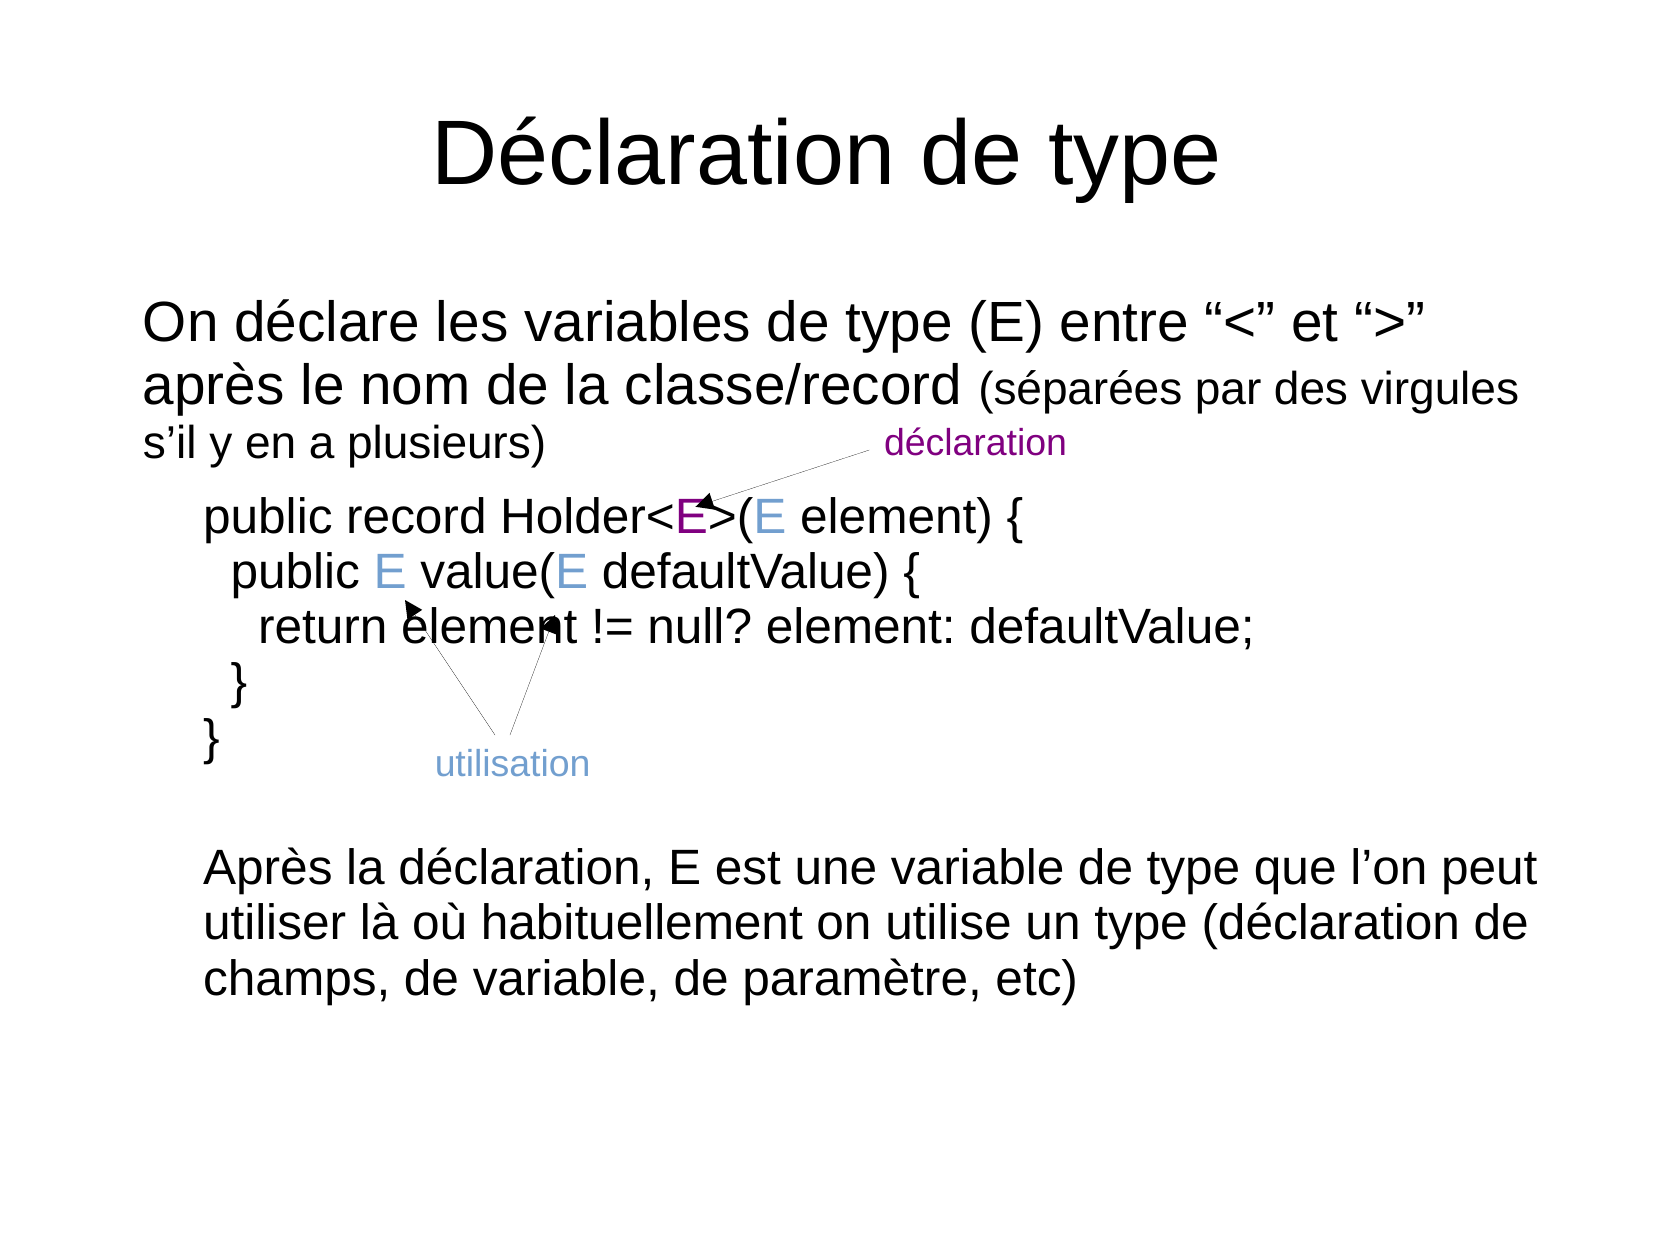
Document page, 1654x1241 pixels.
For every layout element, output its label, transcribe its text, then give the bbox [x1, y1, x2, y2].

text_box déclaration [869, 413, 1082, 471]
list On déclare les variables de type (E) entre “<” et “>” après le nom de la classe/record (séparées par des virgules s’il y en a plusieurs) public record Holder<E>(E element) { public E value(E defaultValue) { return element != null? element: defaultValue; } } Après la déclaration, E est une variable de type que l’on peut utiliser là où habituellement on utilise un type (déclaration de champs, de variable, de paramètre, etc) [82, 290, 1571, 1010]
title Déclaration de type [82, 49, 1571, 257]
text_box utilisation [420, 735, 606, 792]
